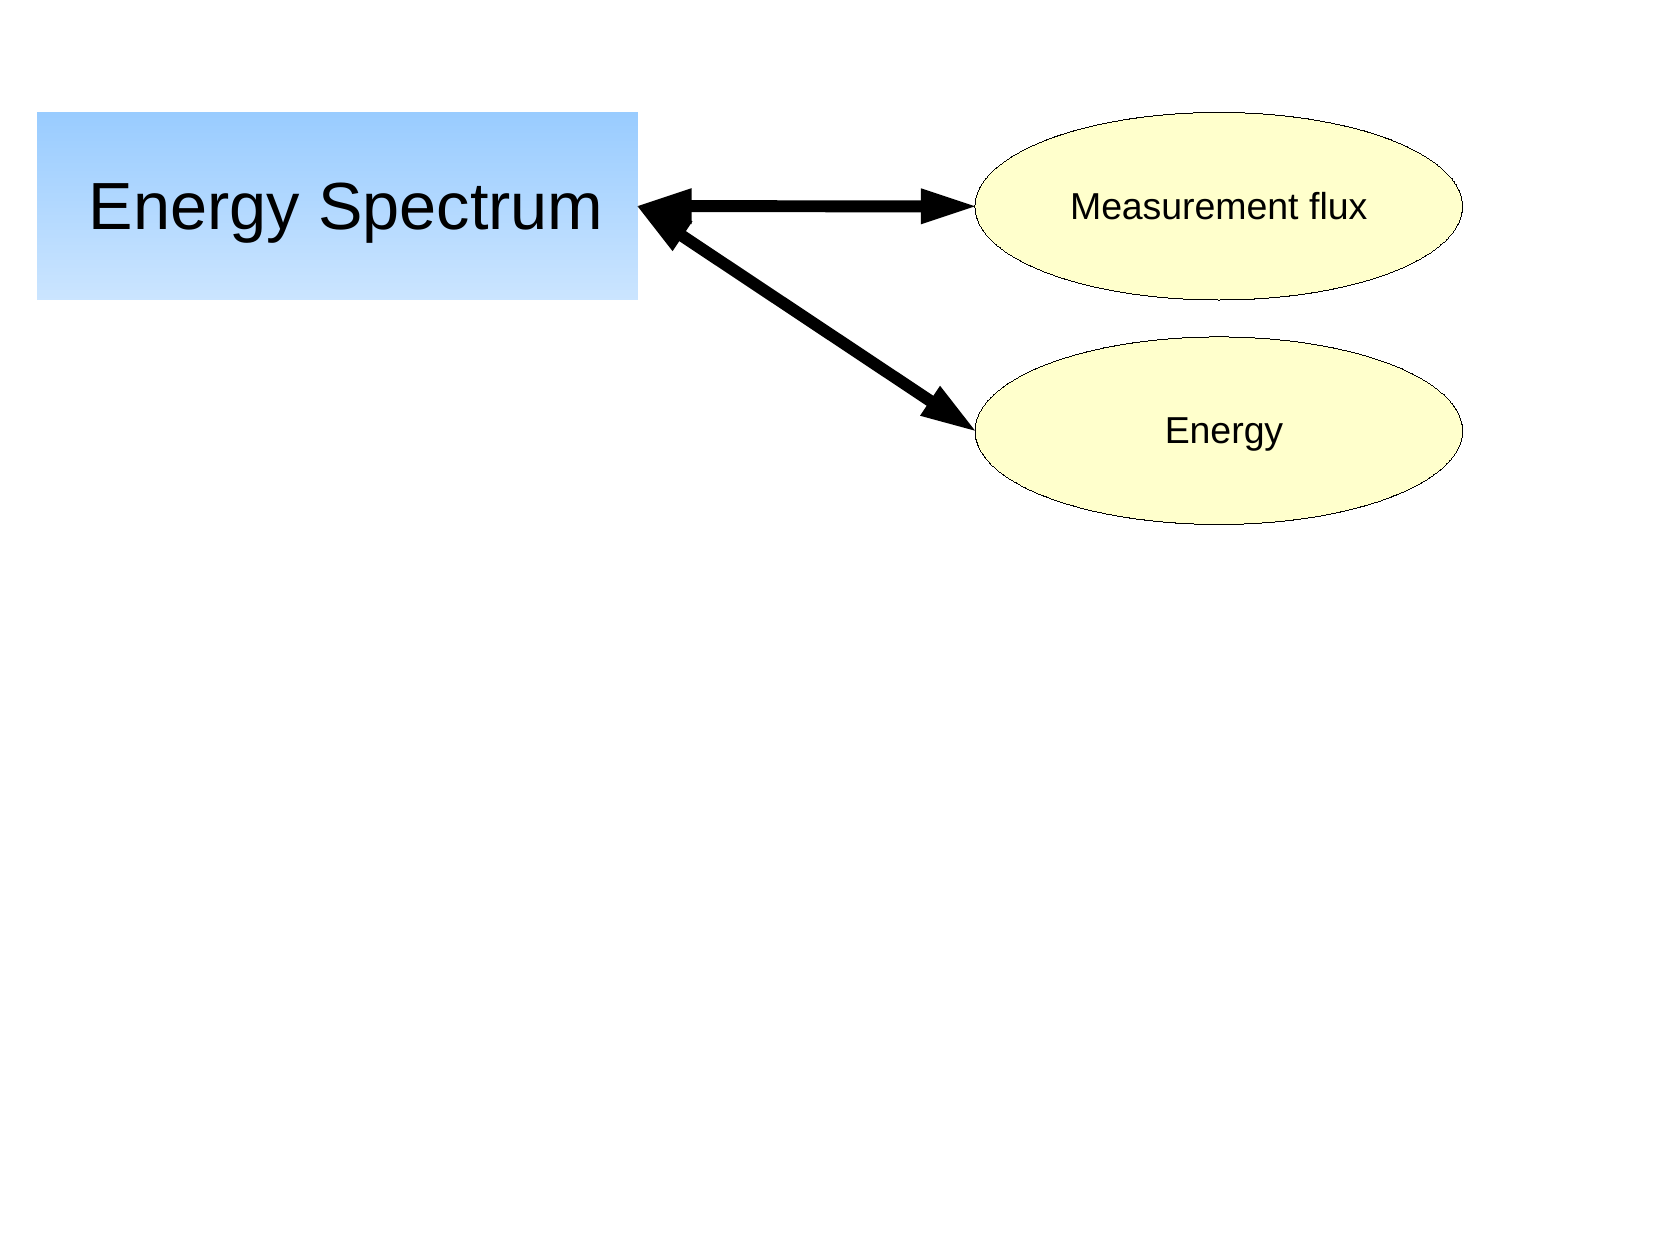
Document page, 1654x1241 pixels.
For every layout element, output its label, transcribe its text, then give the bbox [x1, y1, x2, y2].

text_box Measurement flux [974, 112, 1463, 301]
text_box Energy Spectrum [37, 112, 638, 300]
text_box Energy [975, 336, 1463, 525]
